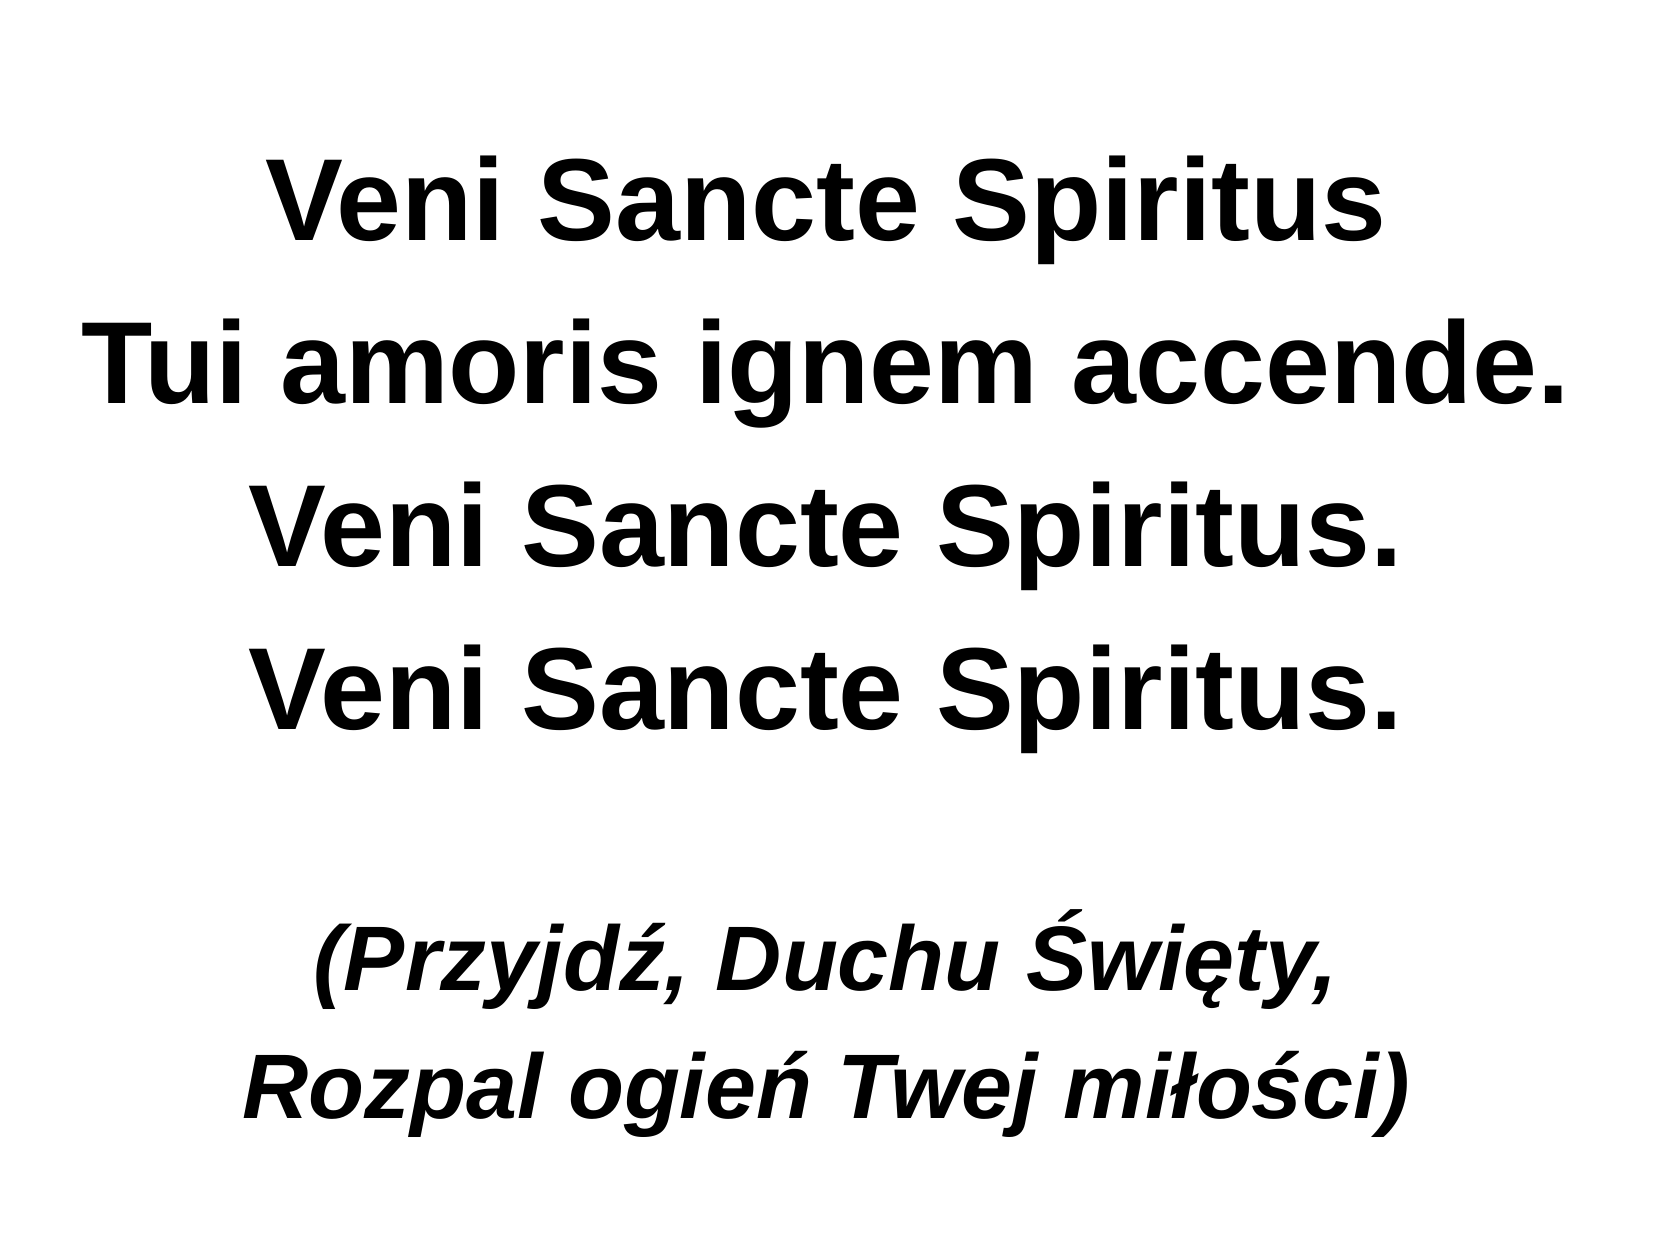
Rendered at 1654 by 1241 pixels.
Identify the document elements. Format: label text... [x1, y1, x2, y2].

subtitle Veni Sancte Spiritus Tui amoris ignem accende. Veni Sancte Spiritus. Veni Sancte Spiritus. (Przyjdź, Duchu Święty, Rozpal ogień Twej miłości) [0, 0, 1654, 1241]
